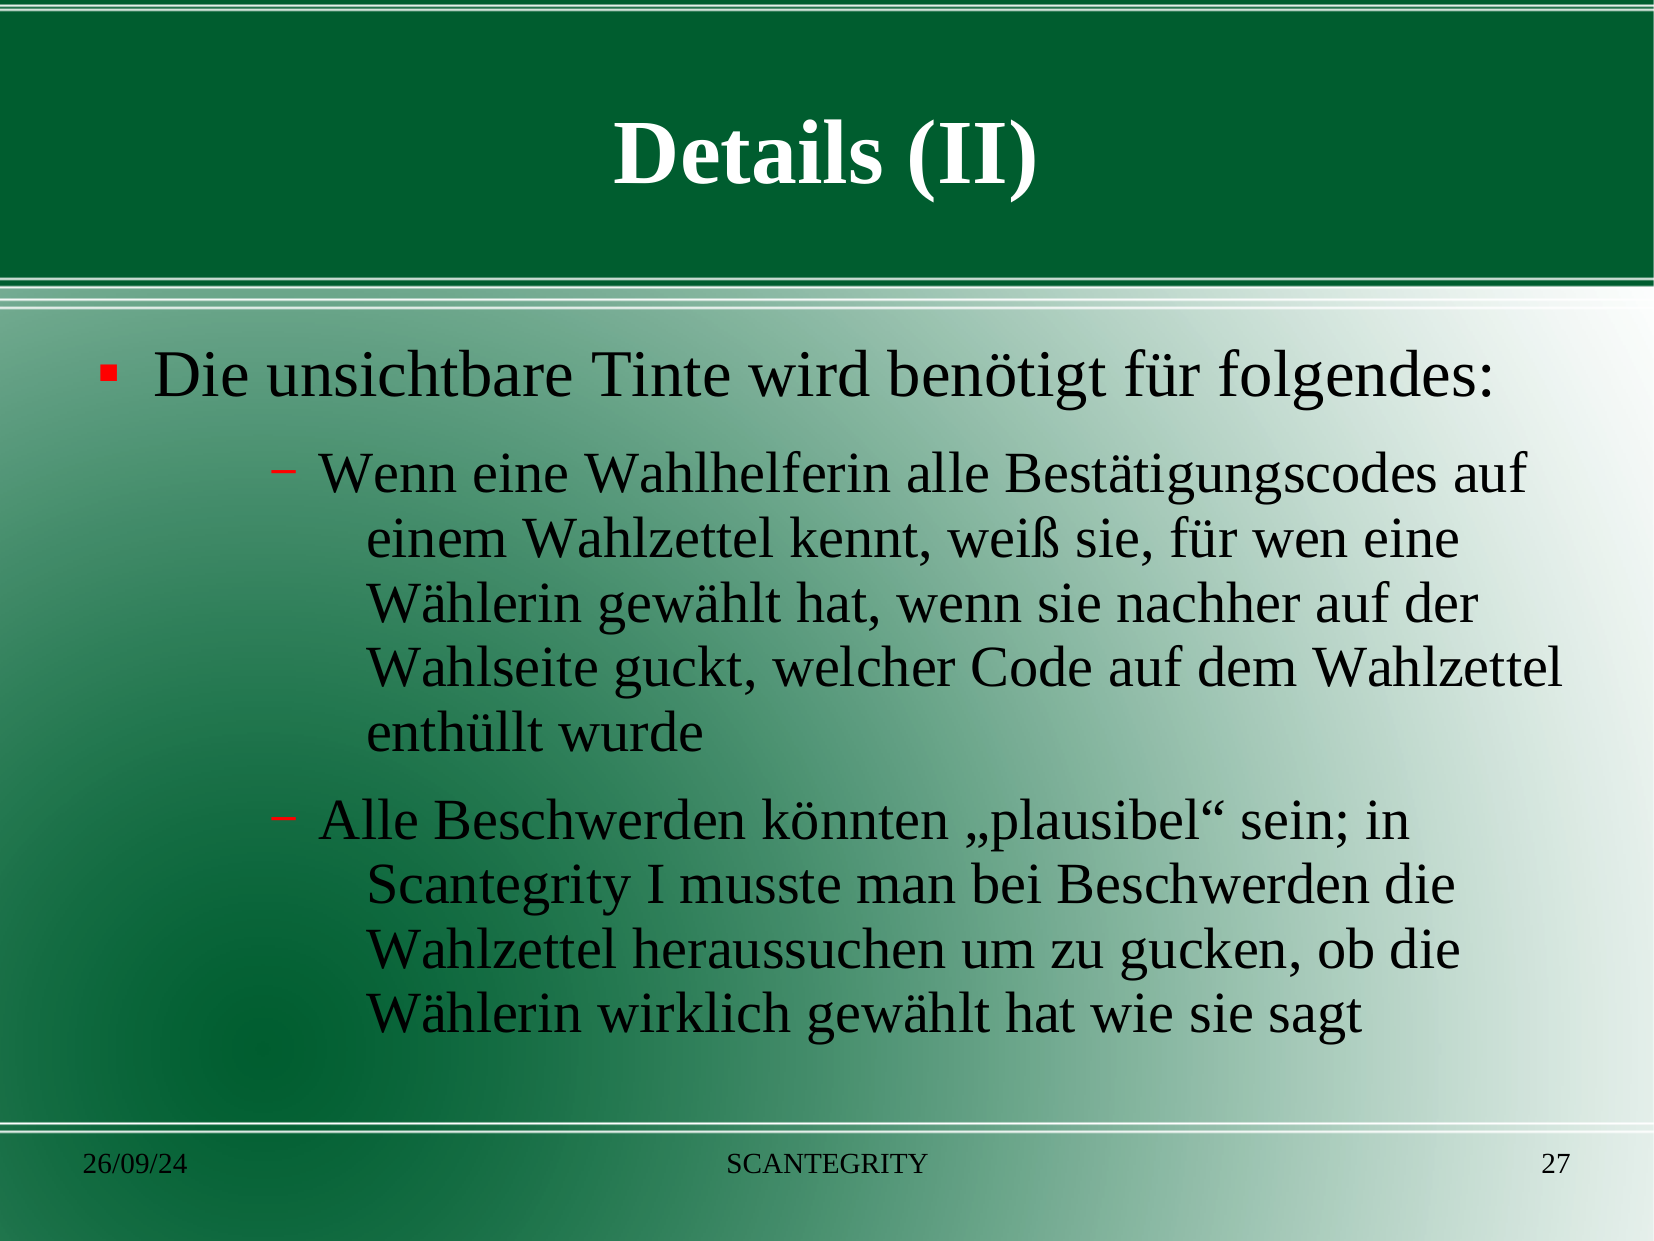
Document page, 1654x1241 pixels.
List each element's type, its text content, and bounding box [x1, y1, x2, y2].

title Details (II) [82, 56, 1571, 250]
list Die unsichtbare Tinte wird benötigt für folgendes: Wenn eine Wahlhelferin alle Bestätigungscodes auf einem Wahlzettel kennt, weiß sie, für wen eine Wählerin gewählt hat, wenn sie nachher auf der Wahlseite guckt, welcher Code auf dem Wahlzettel enthüllt wurde Alle Beschwerden könnten „plausibel“ sein; in Scantegrity I musste man bei Beschwerden die Wahlzettel heraussuchen um zu gucken, ob die Wählerin wirklich gewählt hat wie sie sagt [82, 337, 1571, 1046]
picture [0, 0, 1654, 1241]
